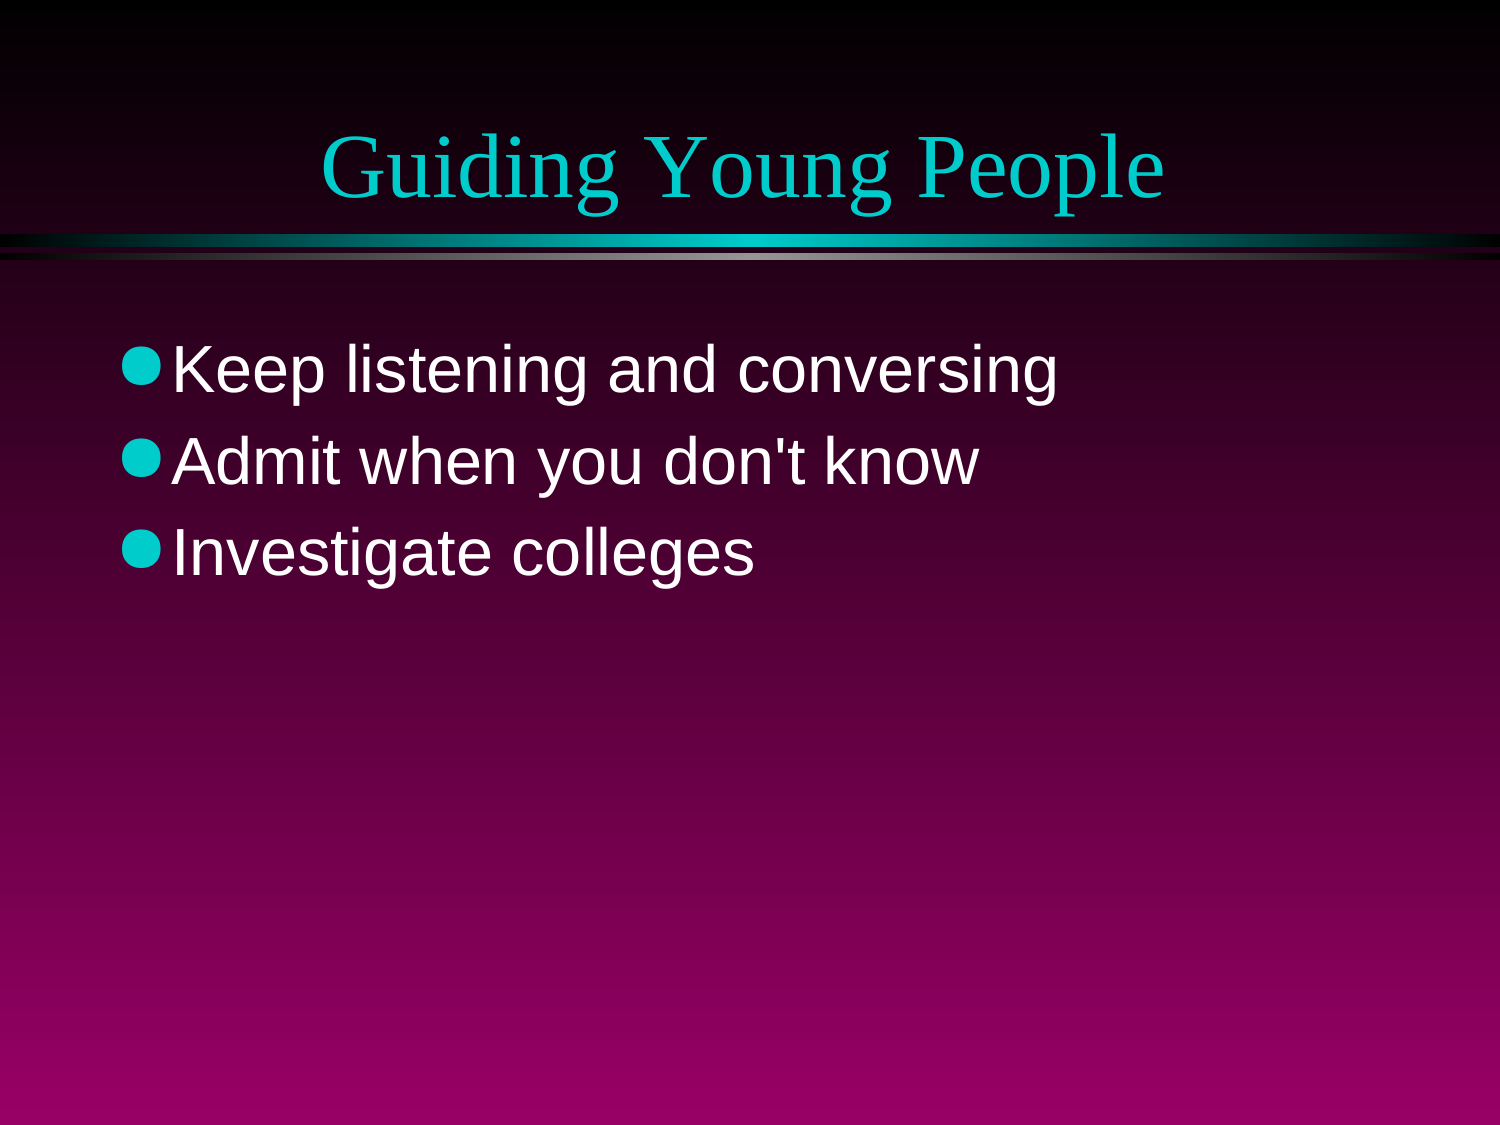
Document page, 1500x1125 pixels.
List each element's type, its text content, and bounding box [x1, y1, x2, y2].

list Keep listening and conversing Admit when you don't know Investigate colleges [99, 324, 1388, 1001]
title Guiding Young People [99, 37, 1388, 225]
